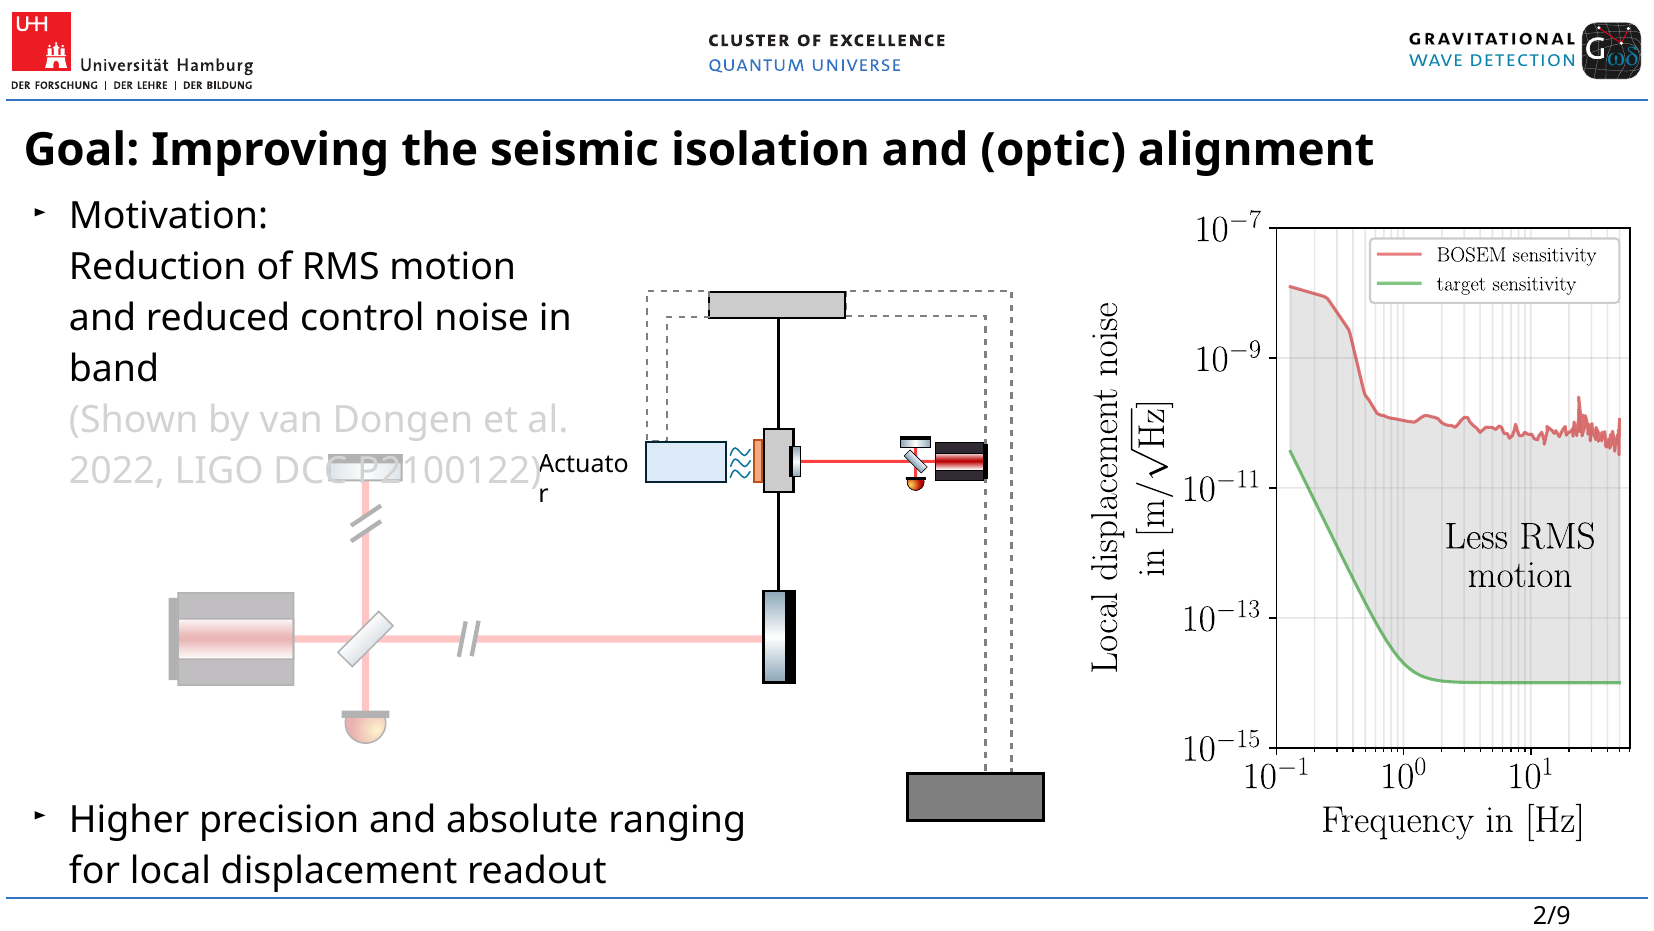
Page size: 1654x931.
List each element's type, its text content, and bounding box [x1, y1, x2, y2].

title Goal: Improving the seismic isolation and (optic) alignment [23, 106, 1636, 189]
text_box [907, 774, 1043, 821]
picture [1079, 194, 1642, 846]
picture [165, 450, 802, 747]
picture [787, 434, 989, 493]
text_box [754, 440, 762, 482]
text_box Actuator [609, 440, 650, 486]
text_box Motivation: Reduction of RMS motion and reduced control noise in band (Shown by van Dongen et al. 2022, LIGO DCC P2100122) [18, 181, 609, 533]
text_box [709, 292, 845, 318]
text_box [650, 442, 726, 482]
text_box [764, 429, 794, 492]
text_box Higher precision and absolute ranging for local displacement readout [18, 784, 803, 931]
